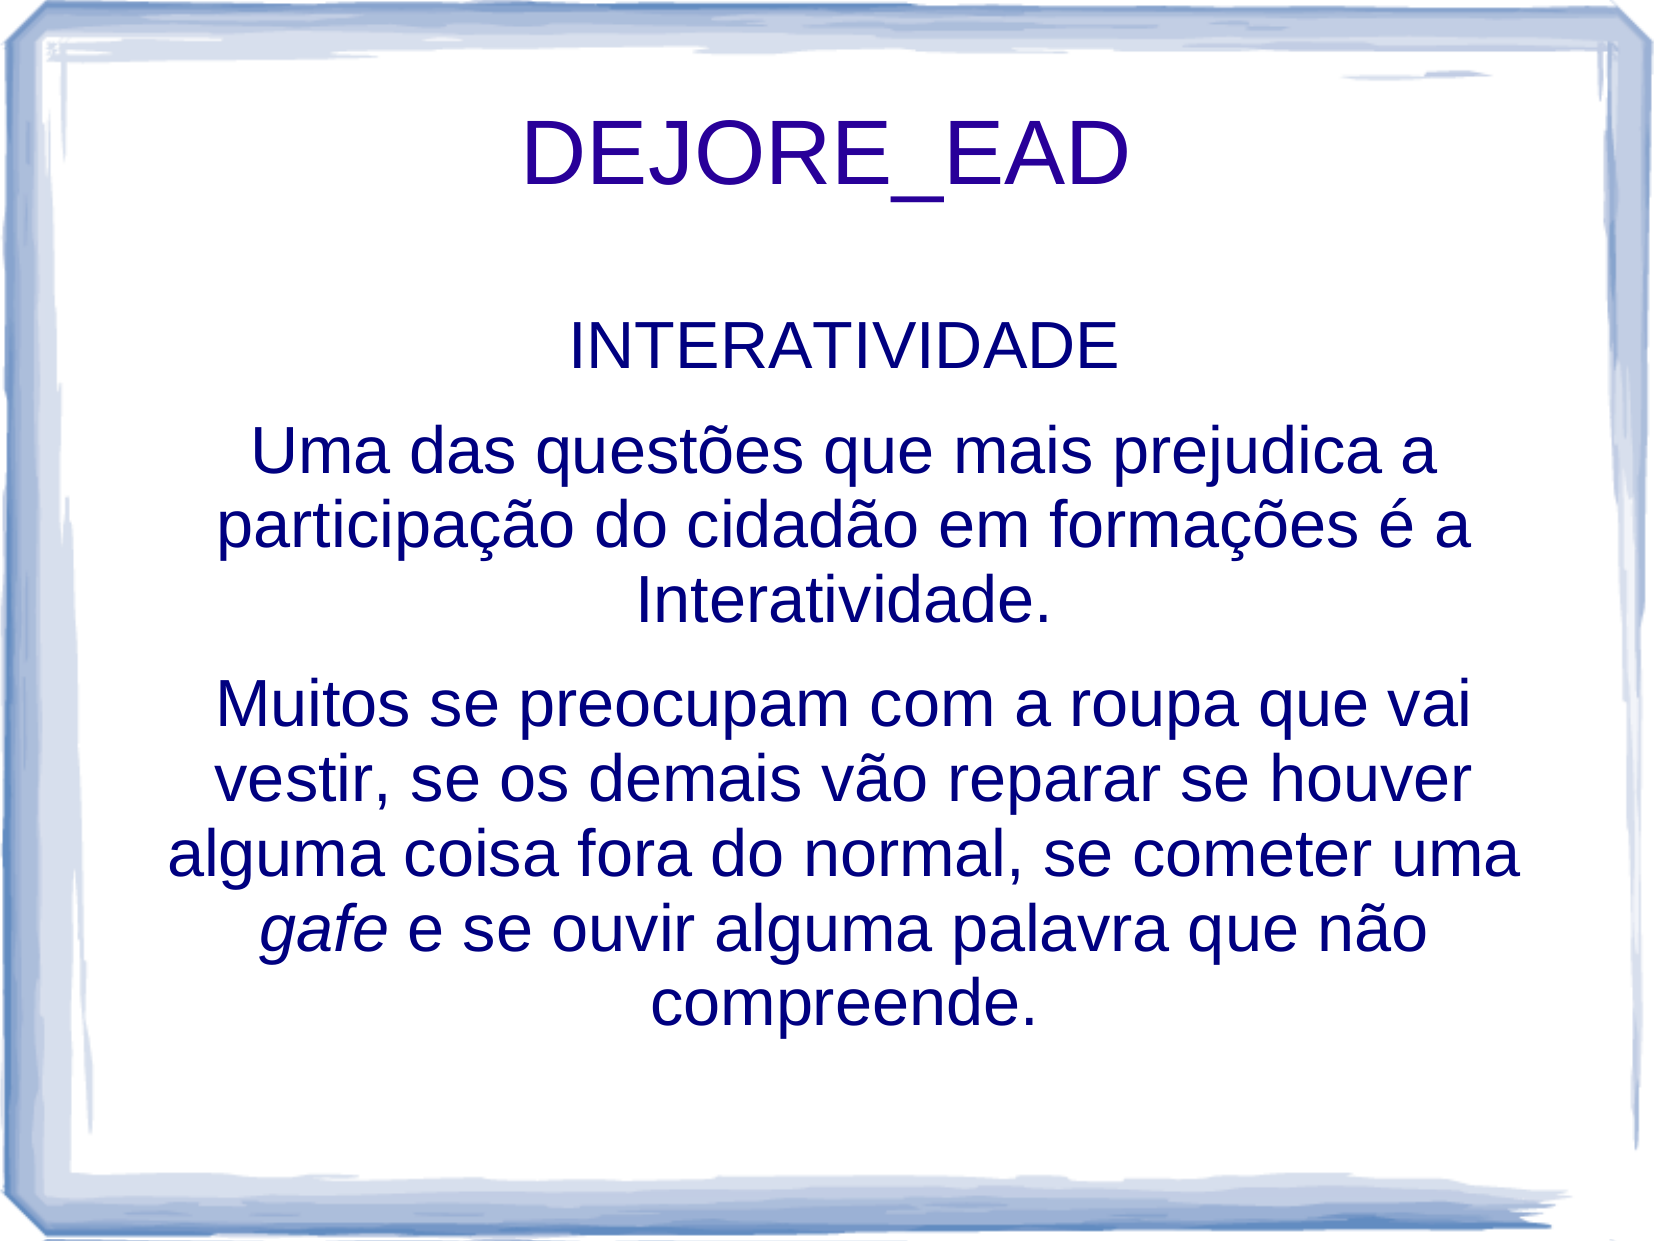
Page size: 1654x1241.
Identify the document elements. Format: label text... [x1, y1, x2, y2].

list INTERATIVIDADE Uma das questões que mais prejudica a participação do cidadão em formações é a Interatividade. Muitos se preocupam com a roupa que vai vestir, se os demais vão reparar se houver alguma coisa fora do normal, se cometer uma gafe e se ouvir alguma palavra que não compreende. [118, 308, 1571, 1041]
title DEJORE_EAD [82, 49, 1571, 257]
picture [0, 0, 1654, 1241]
